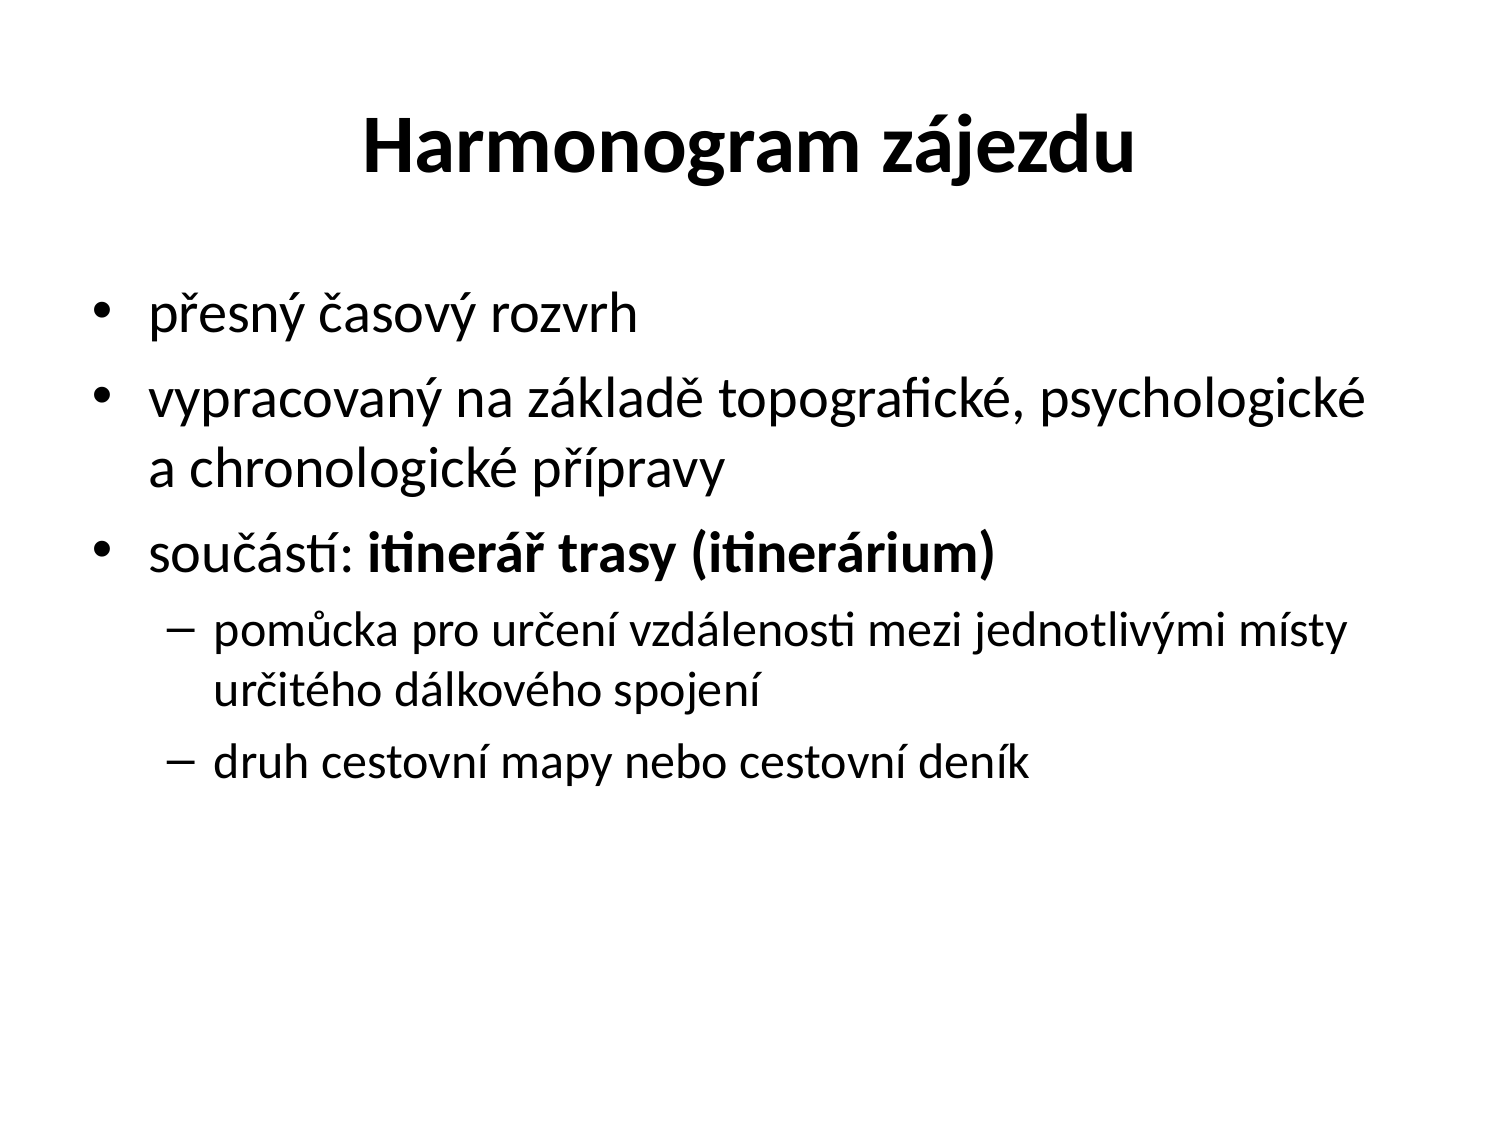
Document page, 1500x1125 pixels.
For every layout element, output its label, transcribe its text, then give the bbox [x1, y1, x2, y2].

title Harmonogram zájezdu [75, 45, 1426, 233]
list přesný časový rozvrh vypracovaný na základě topografické, psychologické a chronologické přípravy součástí: itinerář trasy (itinerárium) pomůcka pro určení vzdálenosti mezi jednotlivými místy určitého dálkového spojení druh cestovní mapy nebo cestovní deník [76, 267, 1427, 1010]
